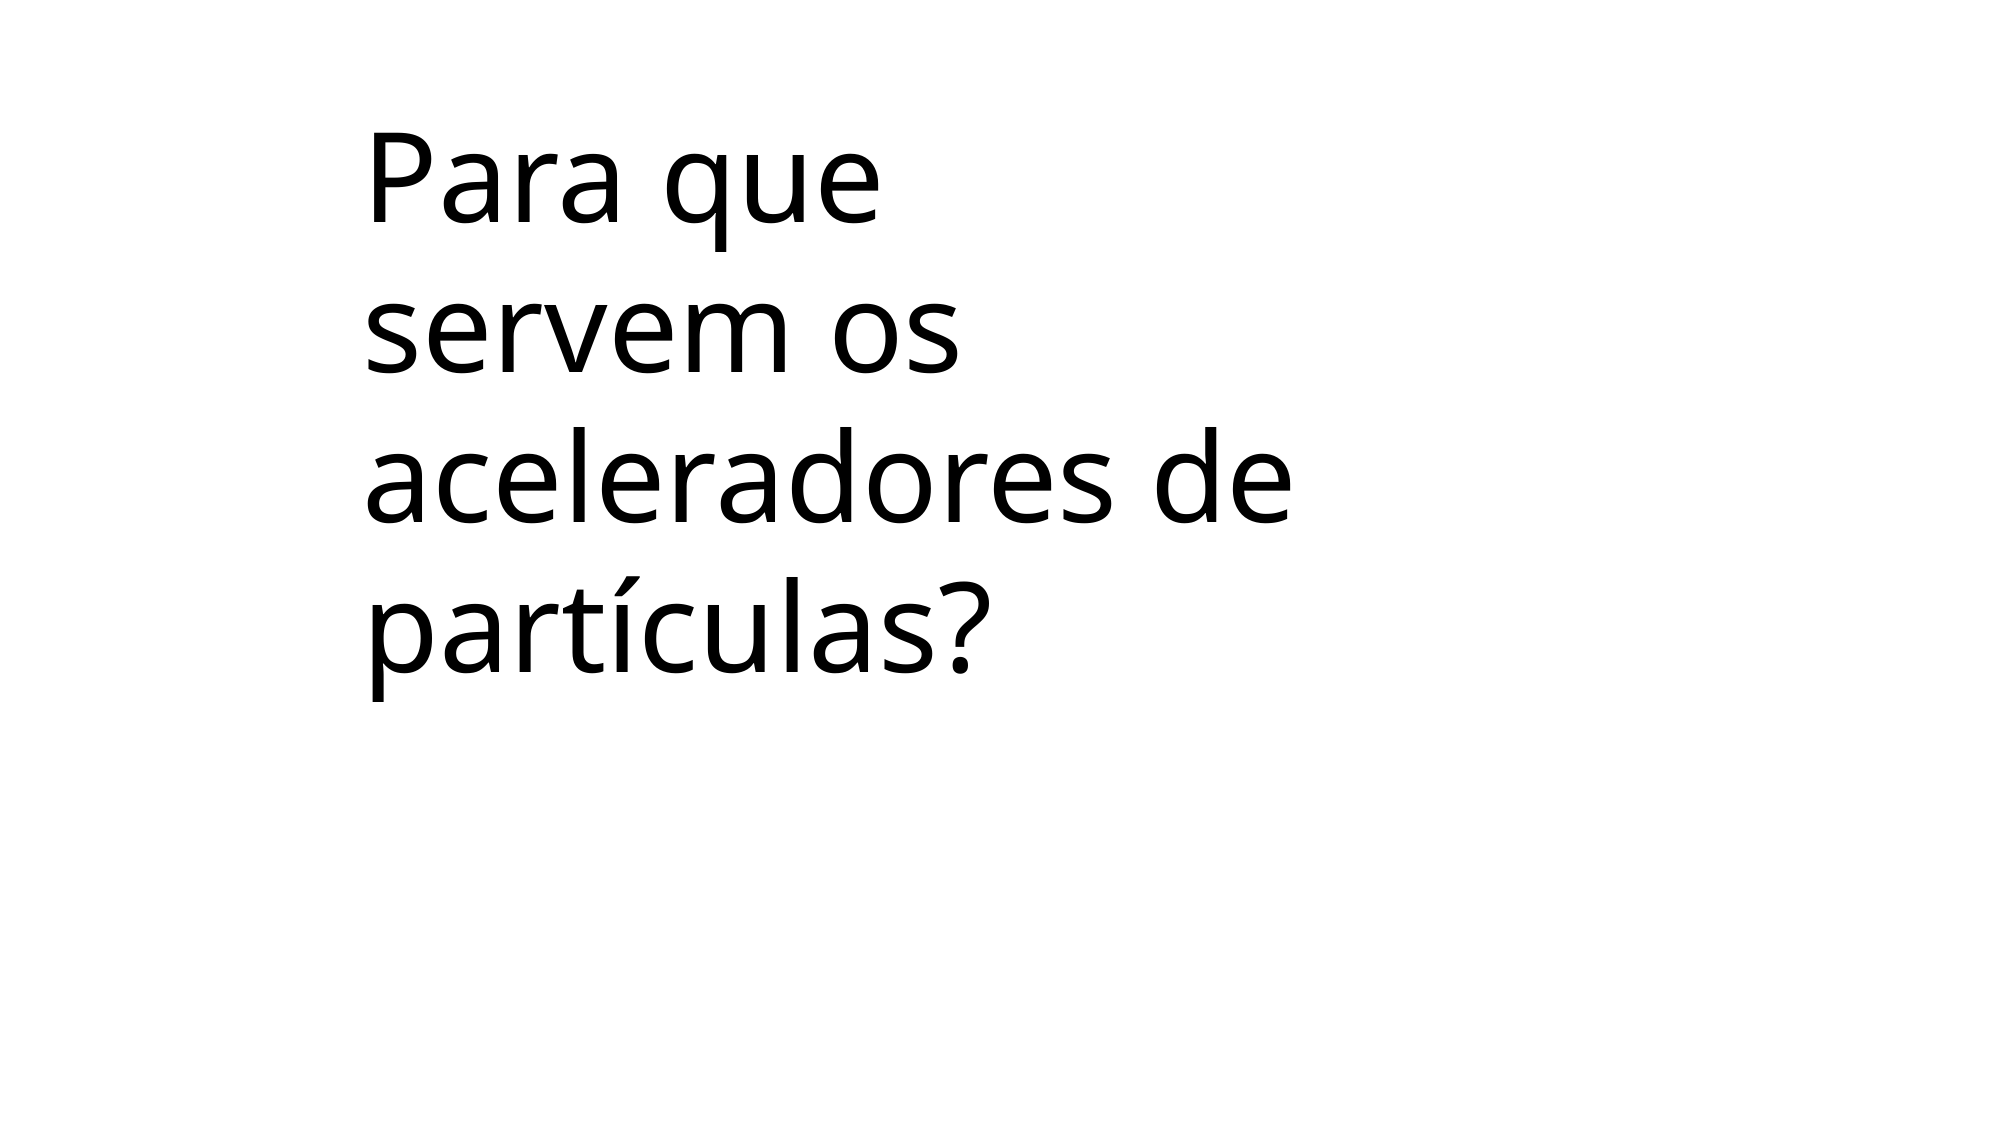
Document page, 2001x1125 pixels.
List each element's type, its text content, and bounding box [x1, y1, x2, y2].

text_box Para que servem os aceleradores de partículas? [348, 90, 1348, 705]
